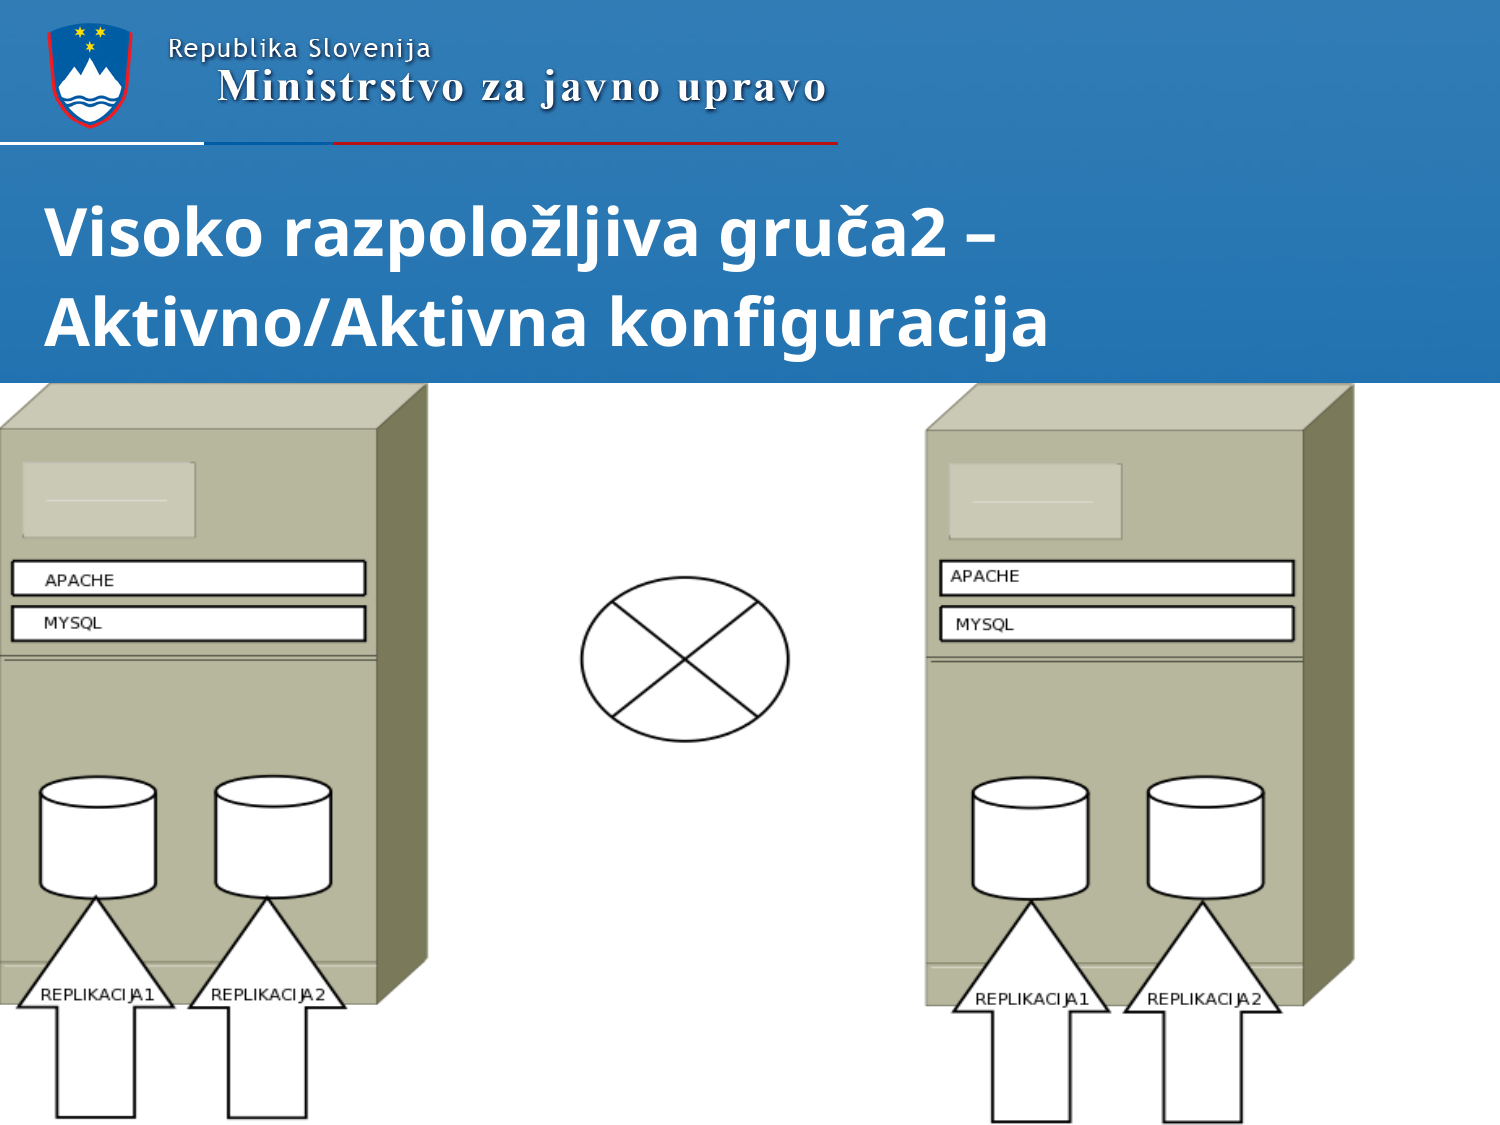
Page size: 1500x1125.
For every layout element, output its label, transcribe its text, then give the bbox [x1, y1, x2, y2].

title Visoko razpoložljiva gruča2 – Aktivno/Aktivna konfiguracija [29, 177, 1453, 343]
picture [0, 0, 1500, 1125]
